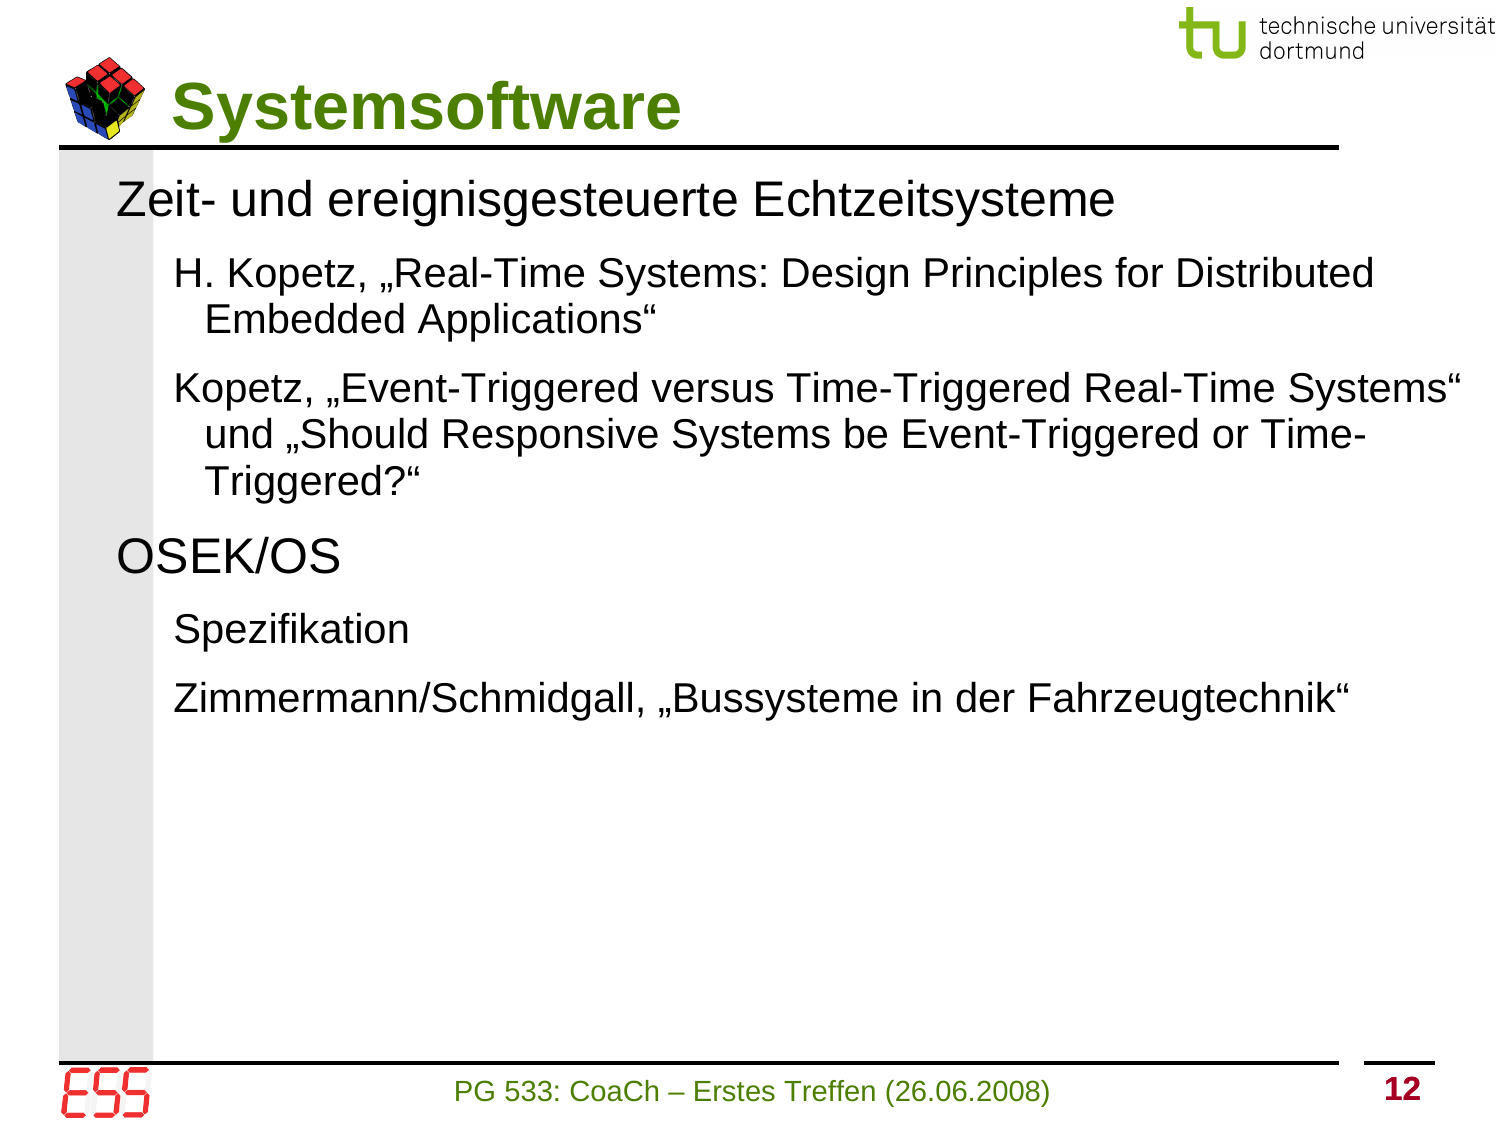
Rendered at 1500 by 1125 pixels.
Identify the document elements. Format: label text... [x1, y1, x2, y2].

title Systemsoftware [171, 49, 1410, 159]
picture [65, 57, 145, 140]
list Zeit- und ereignisgesteuerte Echtzeitsysteme H. Kopetz, „Real-Time Systems: Design Principles for Distributed Embedded Applications“ Kopetz, „Event-Triggered versus Time-Triggered Real-Time Systems“ und „Should Responsive Systems be Event-Triggered or Time-Triggered?“ OSEK/OS Spezifikation Zimmermann/Schmidgall, „Bussysteme in der Fahrzeugtechnik“ [116, 171, 1474, 722]
picture [61, 1067, 152, 1118]
picture [1179, 7, 1495, 59]
